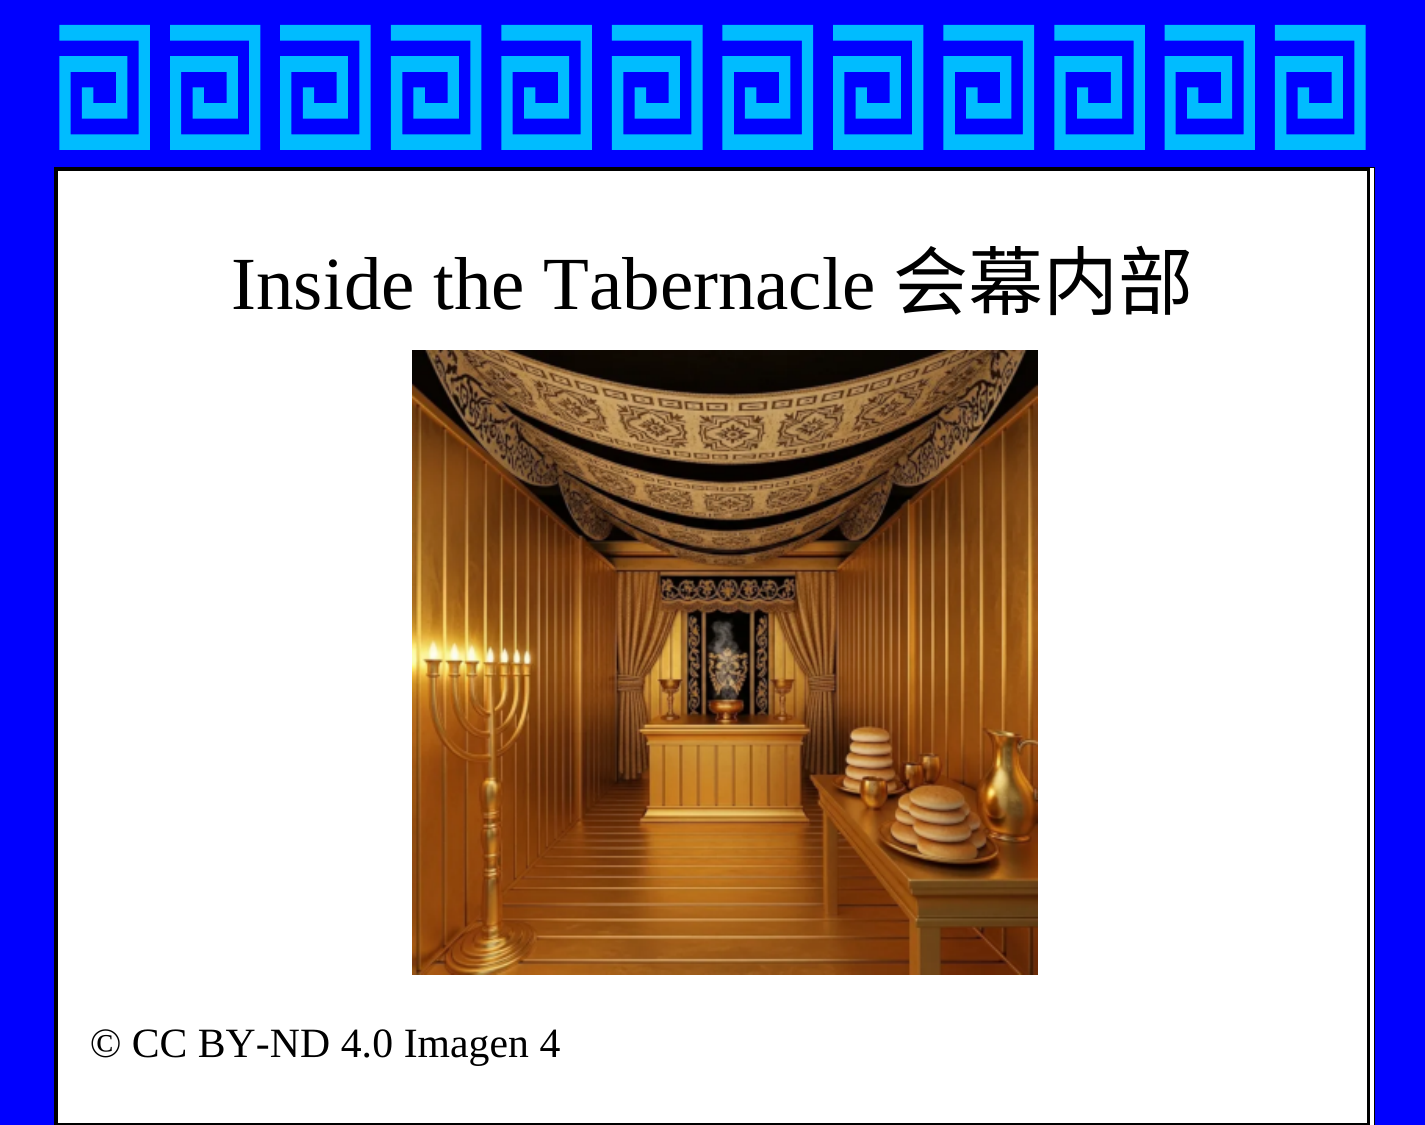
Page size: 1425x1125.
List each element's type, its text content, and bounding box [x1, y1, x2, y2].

picture [412, 350, 1038, 976]
title Inside the Tabernacle会幕内部 [75, 187, 1351, 375]
text_box © CC BY-ND 4.0 Imagen 4 [75, 1012, 713, 1083]
